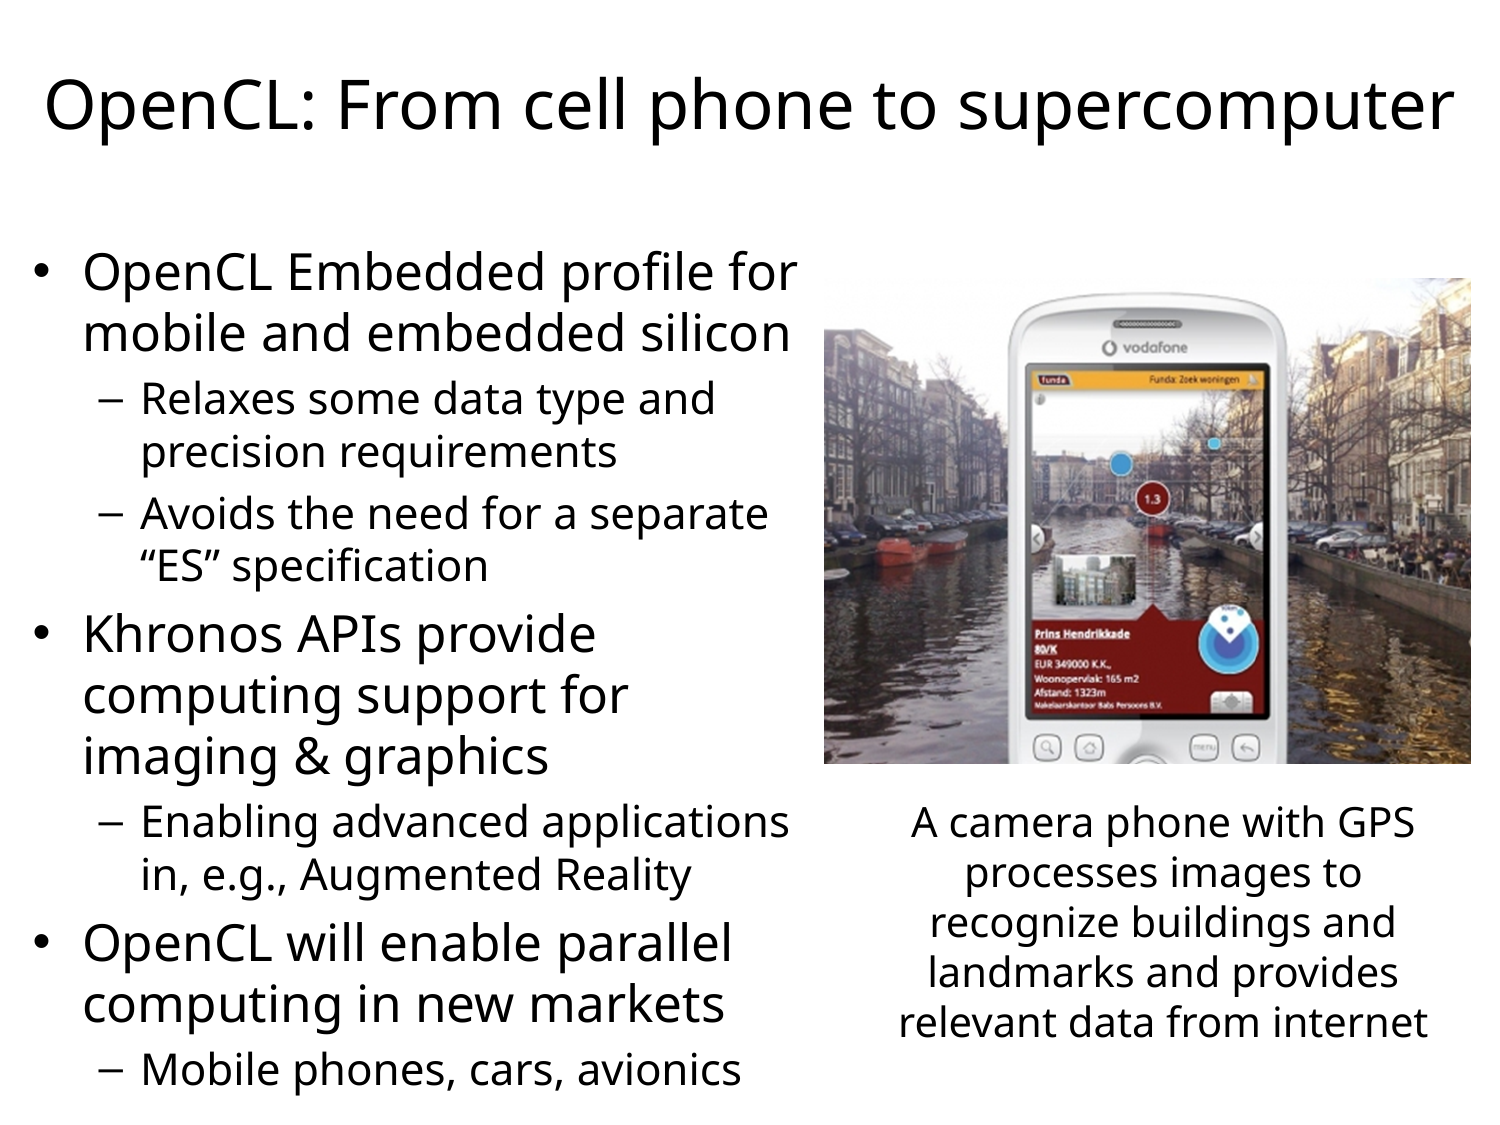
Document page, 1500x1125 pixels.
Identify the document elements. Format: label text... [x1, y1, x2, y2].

picture [824, 278, 1471, 764]
title OpenCL: From cell phone to supercomputer [0, 30, 1500, 173]
list OpenCL Embedded profile for mobile and embedded silicon Relaxes some data type and precision requirements Avoids the need for a separate “ES” specification Khronos APIs provide computing support for imaging & graphics Enabling advanced applications in, e.g., Augmented Reality OpenCL will enable parallel computing in new markets Mobile phones, cars, avionics [17, 231, 845, 1106]
text_box A camera phone with GPS processes images to recognize buildings and landmarks and provides relevant data from internet [868, 788, 1459, 1094]
